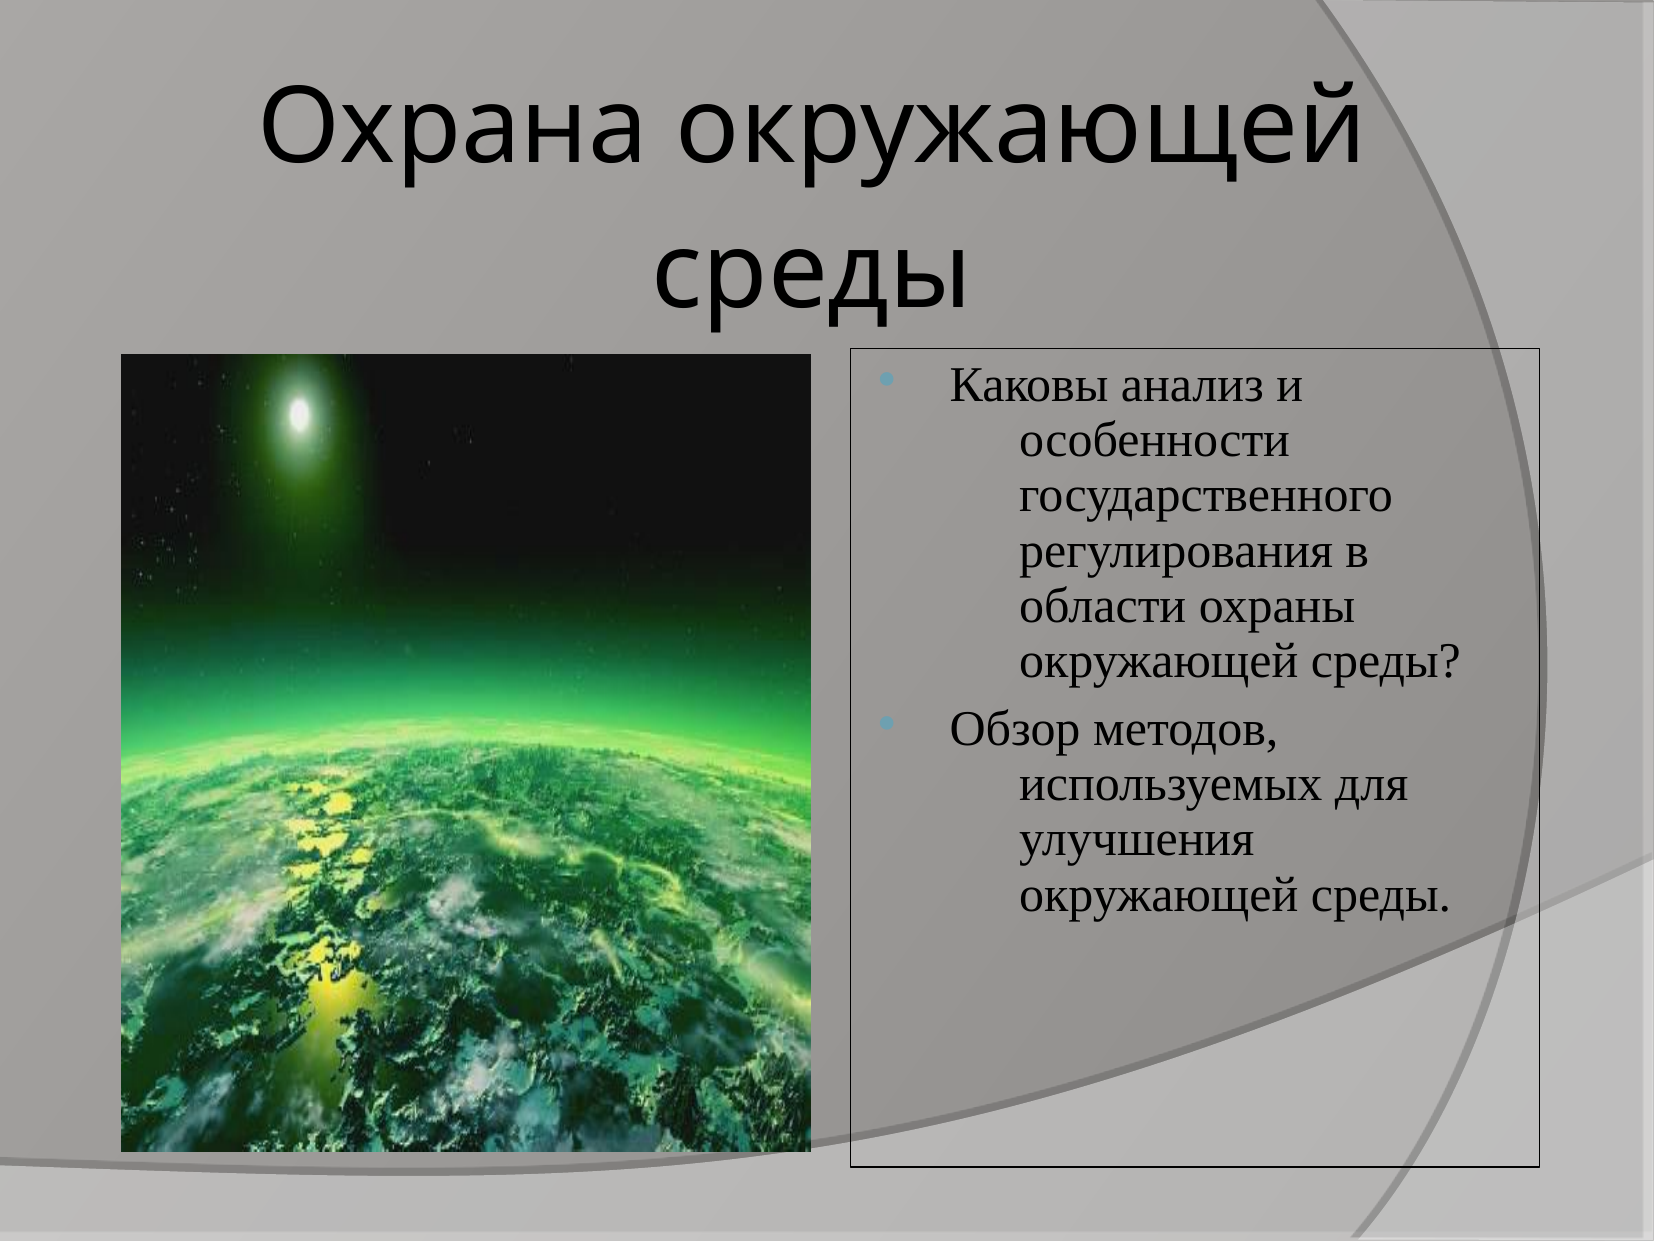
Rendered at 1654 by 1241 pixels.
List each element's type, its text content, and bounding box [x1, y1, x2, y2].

picture [121, 354, 811, 1152]
title Охрана окружающей среды [106, 41, 1519, 319]
list Каковы анализ и особенности государственного регулирования в области охраны окружающей среды? Обзор методов, используемых для улучшения окружающей среды. [850, 348, 1540, 1167]
